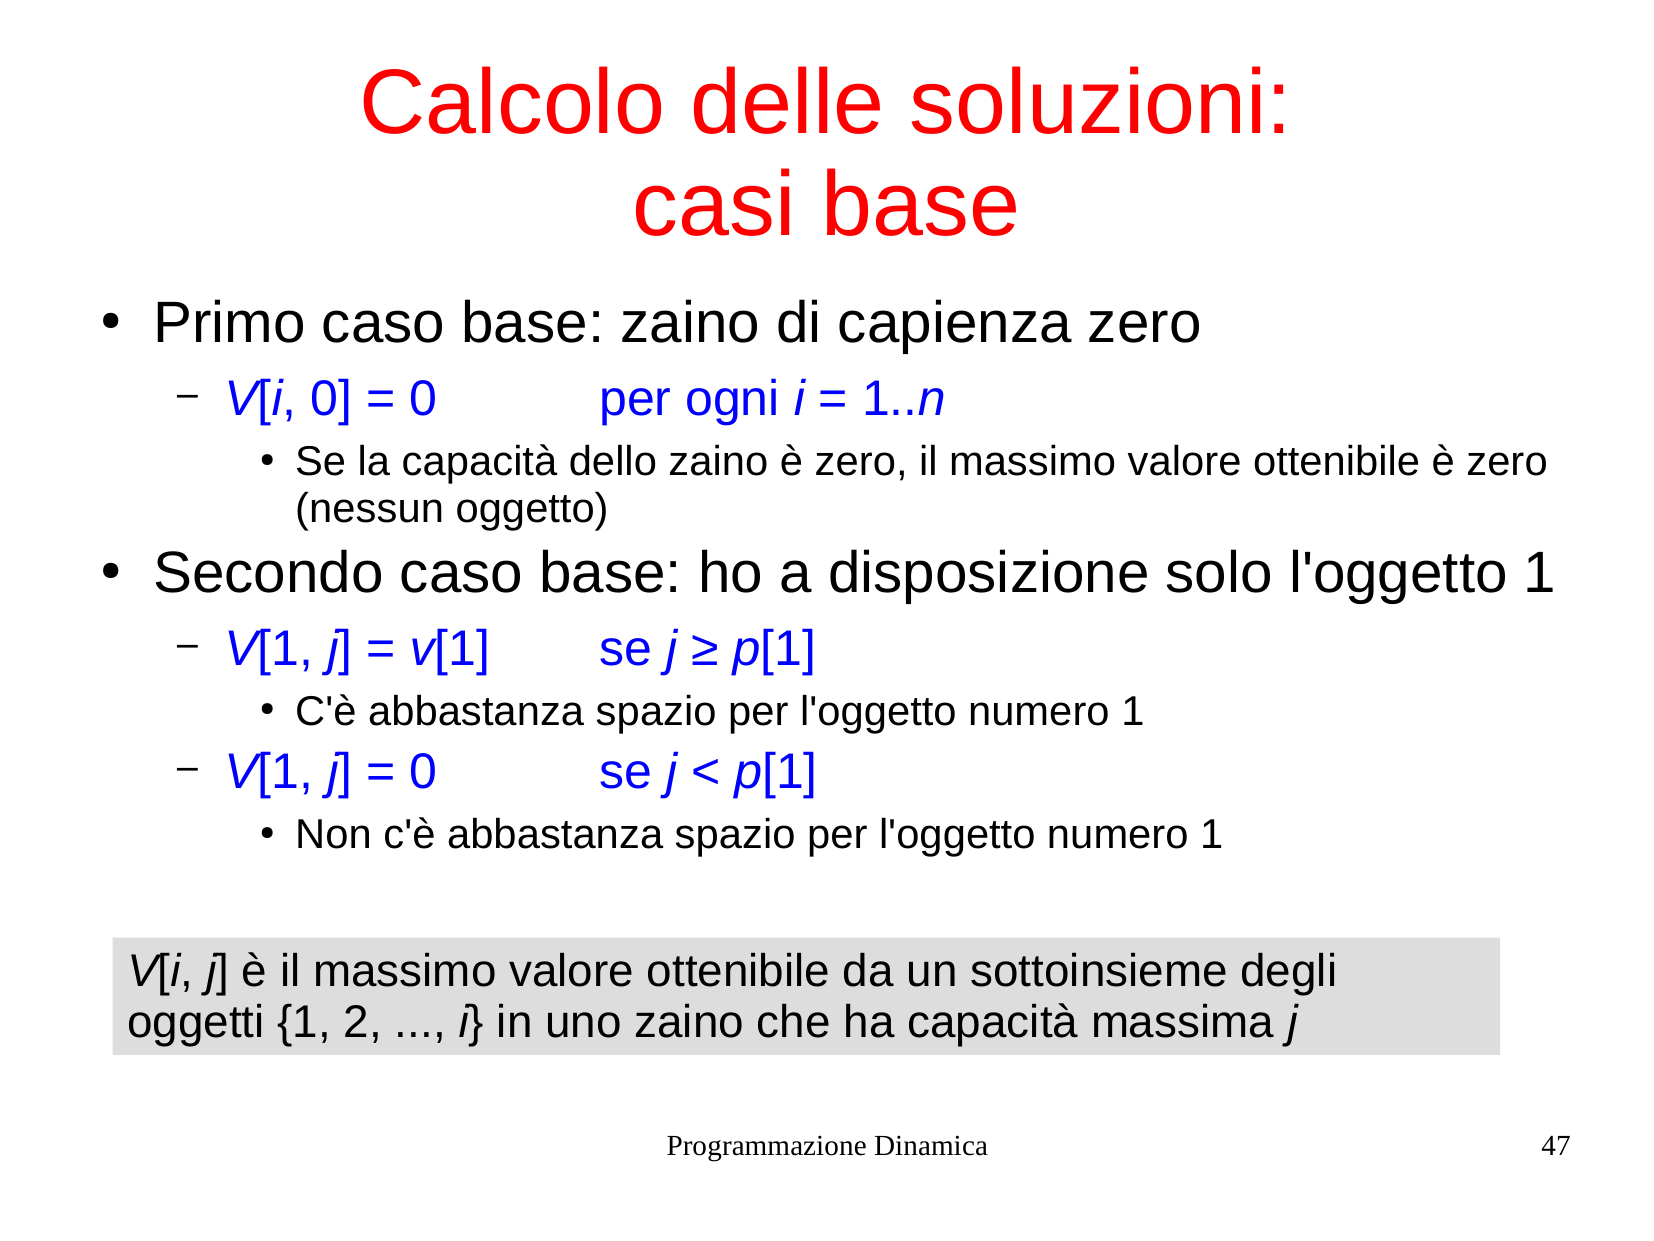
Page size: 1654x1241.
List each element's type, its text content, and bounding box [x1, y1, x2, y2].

title Calcolo delle soluzioni: casi base [82, 49, 1571, 257]
list Primo caso base: zaino di capienza zero V[i, 0] = 0 per ogni i = 1..n Se la capacità dello zaino è zero, il massimo valore ottenibile è zero (nessun oggetto) Secondo caso base: ho a disposizione solo l'oggetto 1 V[1, j] = v[1] se j ≥ p[1] C'è abbastanza spazio per l'oggetto numero 1 V[1, j] = 0 se j < p[1] Non c'è abbastanza spazio per l'oggetto numero 1 [82, 290, 1571, 1109]
text_box V[i, j] è il massimo valore ottenibile da un sottoinsieme degli oggetti {1, 2, ..., i} in uno zaino che ha capacità massima j [112, 937, 1501, 1055]
